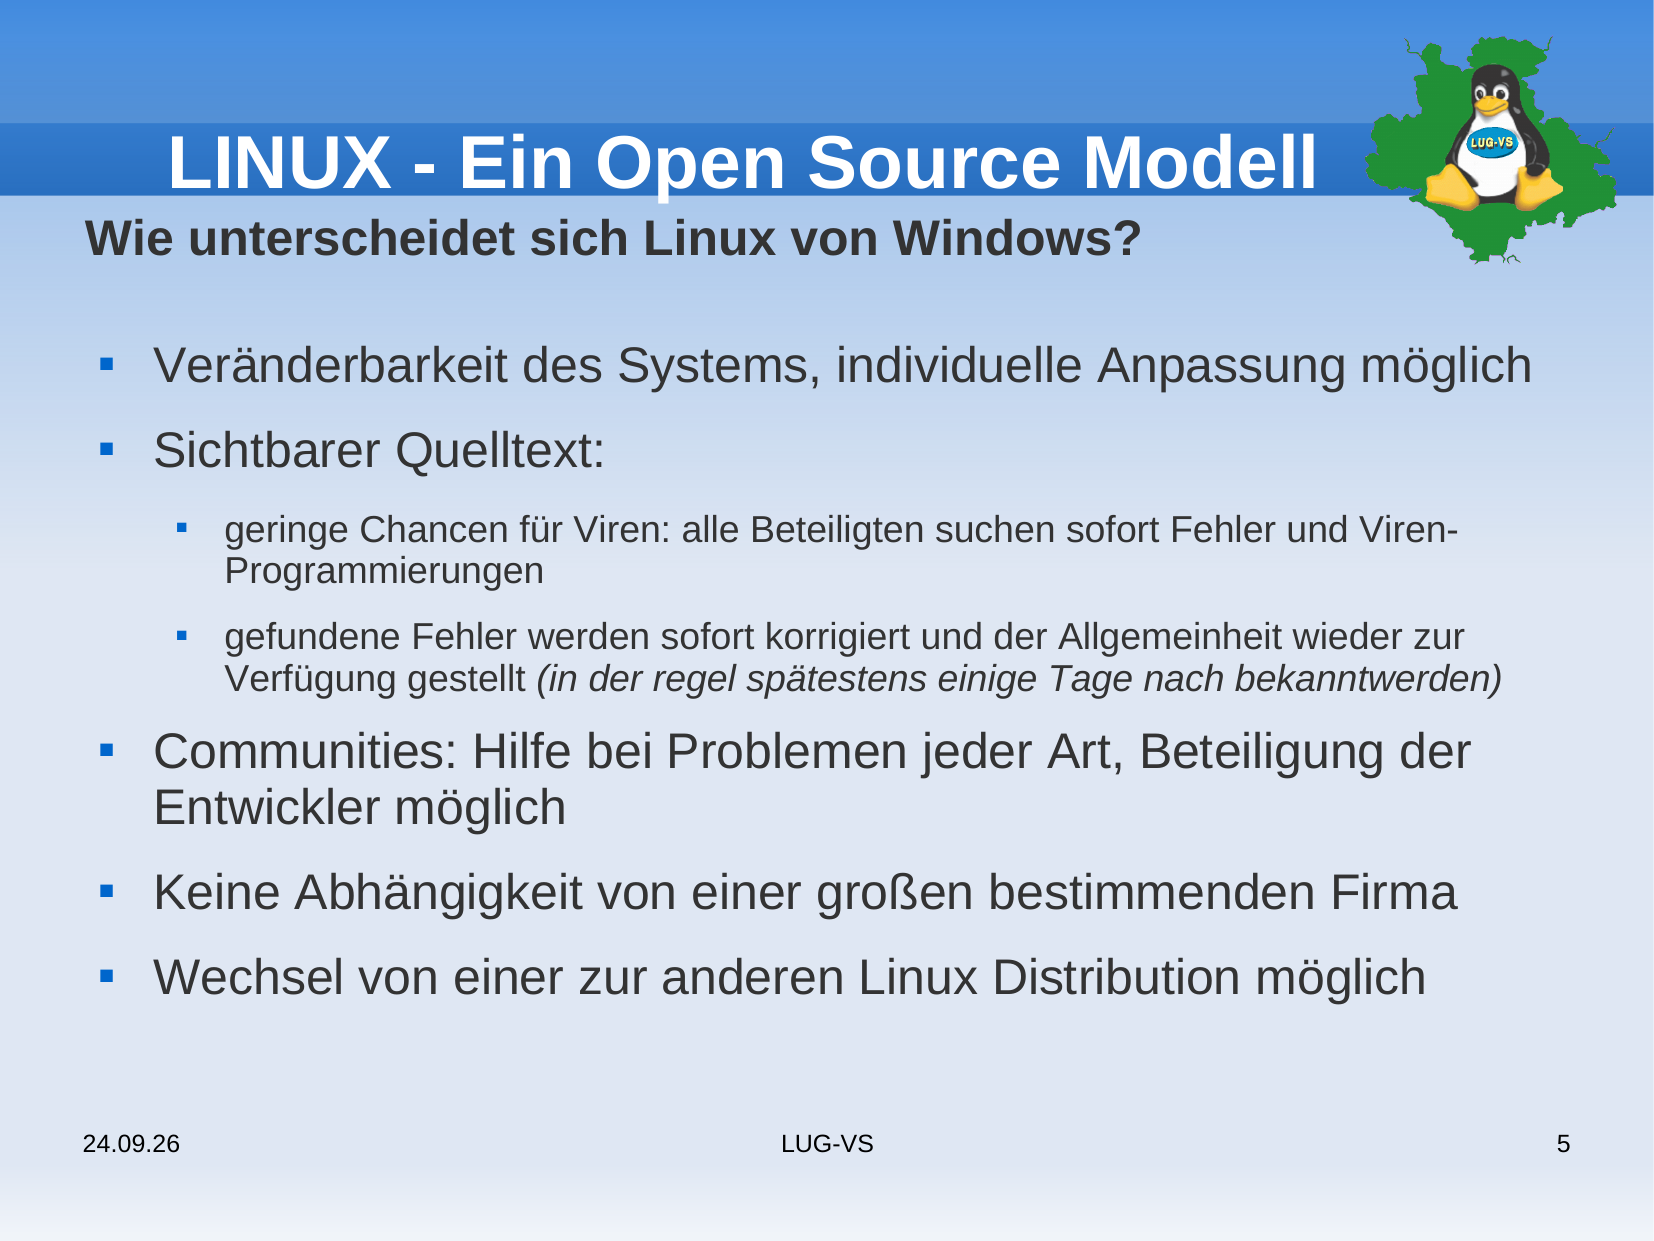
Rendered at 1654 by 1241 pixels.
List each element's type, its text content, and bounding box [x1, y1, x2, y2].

title LINUX - Ein Open Source Modell [0, 59, 1489, 267]
picture [0, 0, 1654, 1241]
text_box Wie unterscheidet sich Linux von Windows? [14, 209, 1211, 322]
list Veränderbarkeit des Systems, individuelle Anpassung möglich Sichtbarer Quelltext: geringe Chancen für Viren: alle Beteiligten suchen sofort Fehler und Viren-Programmierungen gefundene Fehler werden sofort korrigiert und der Allgemeinheit wieder zur Verfügung gestellt (in der regel spätestens einige Tage nach bekanntwerden) Communities: Hilfe bei Problemen jeder Art, Beteiligung der Entwickler möglich Keine Abhängigkeit von einer großen bestimmenden Firma Wechsel von einer zur anderen Linux Distribution möglich [82, 337, 1571, 1109]
